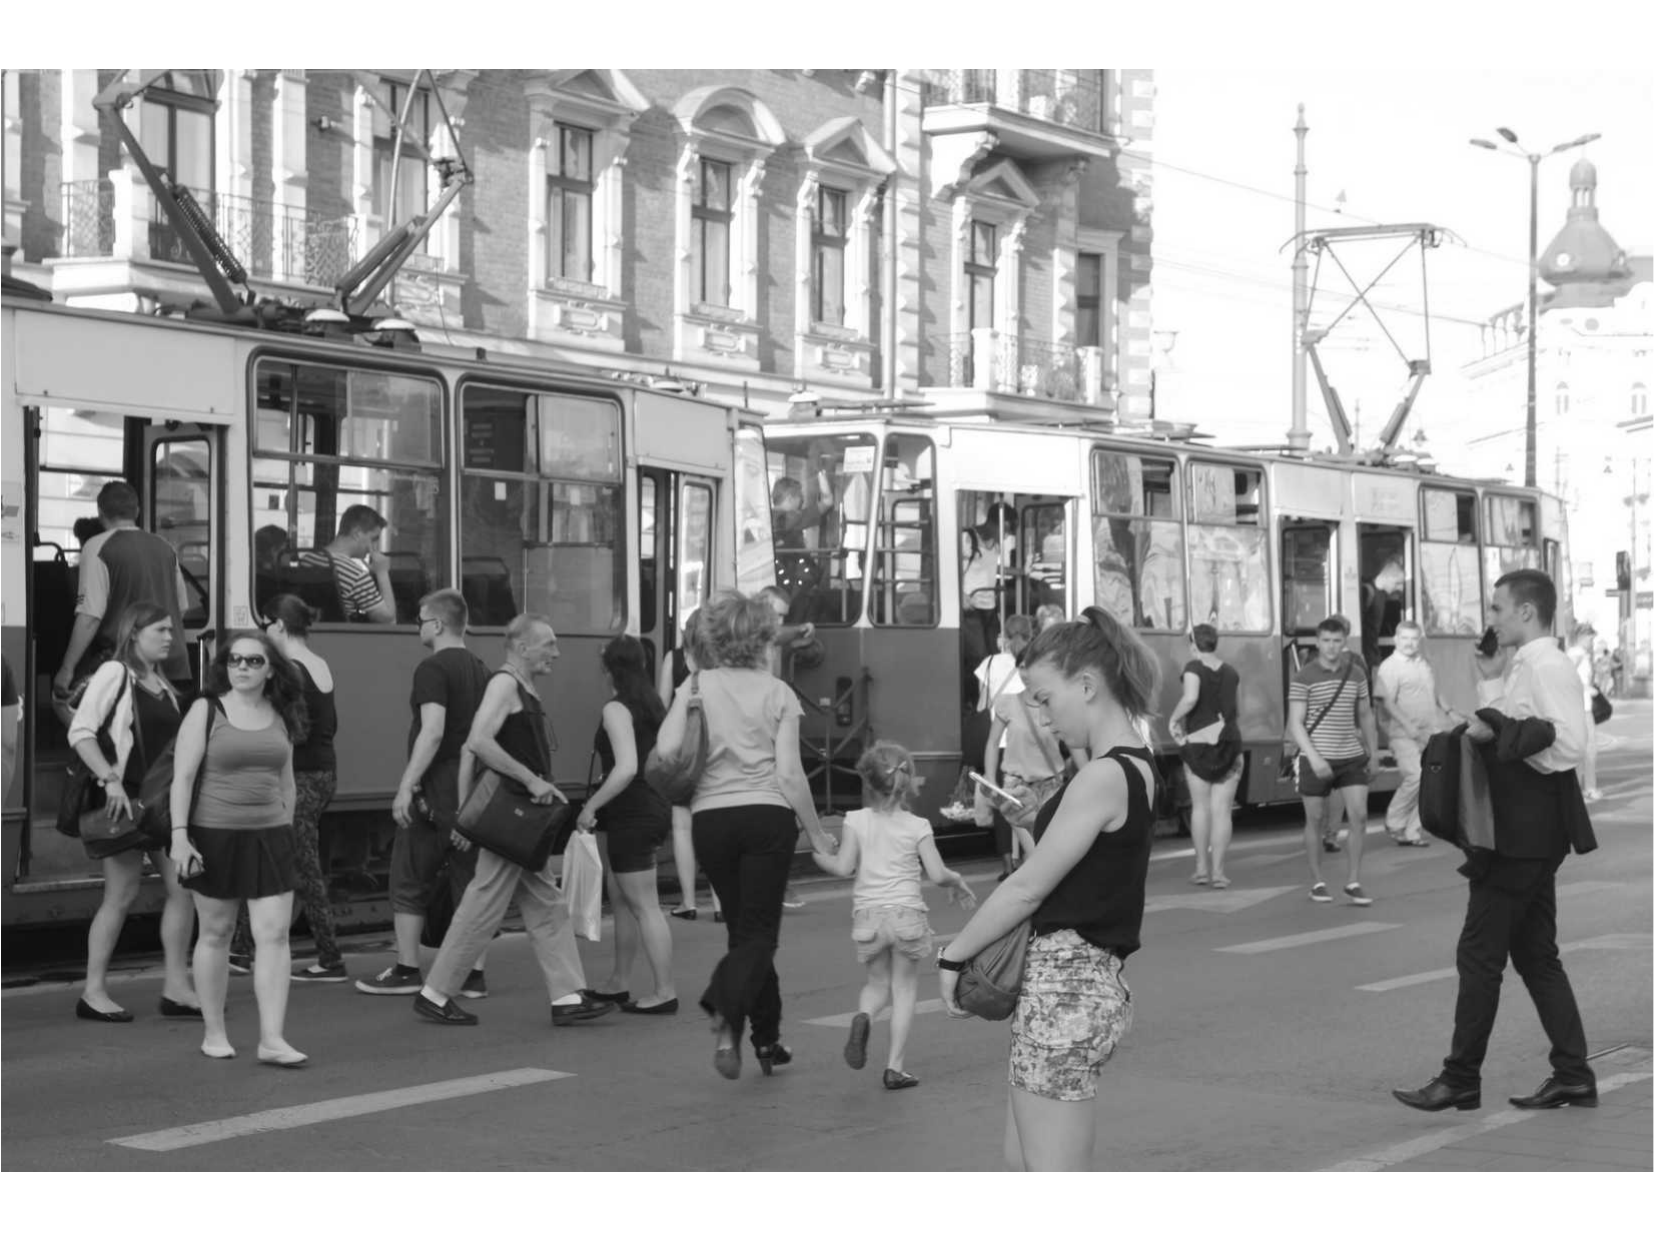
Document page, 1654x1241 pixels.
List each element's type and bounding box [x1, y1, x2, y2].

picture [1, 69, 1654, 1172]
